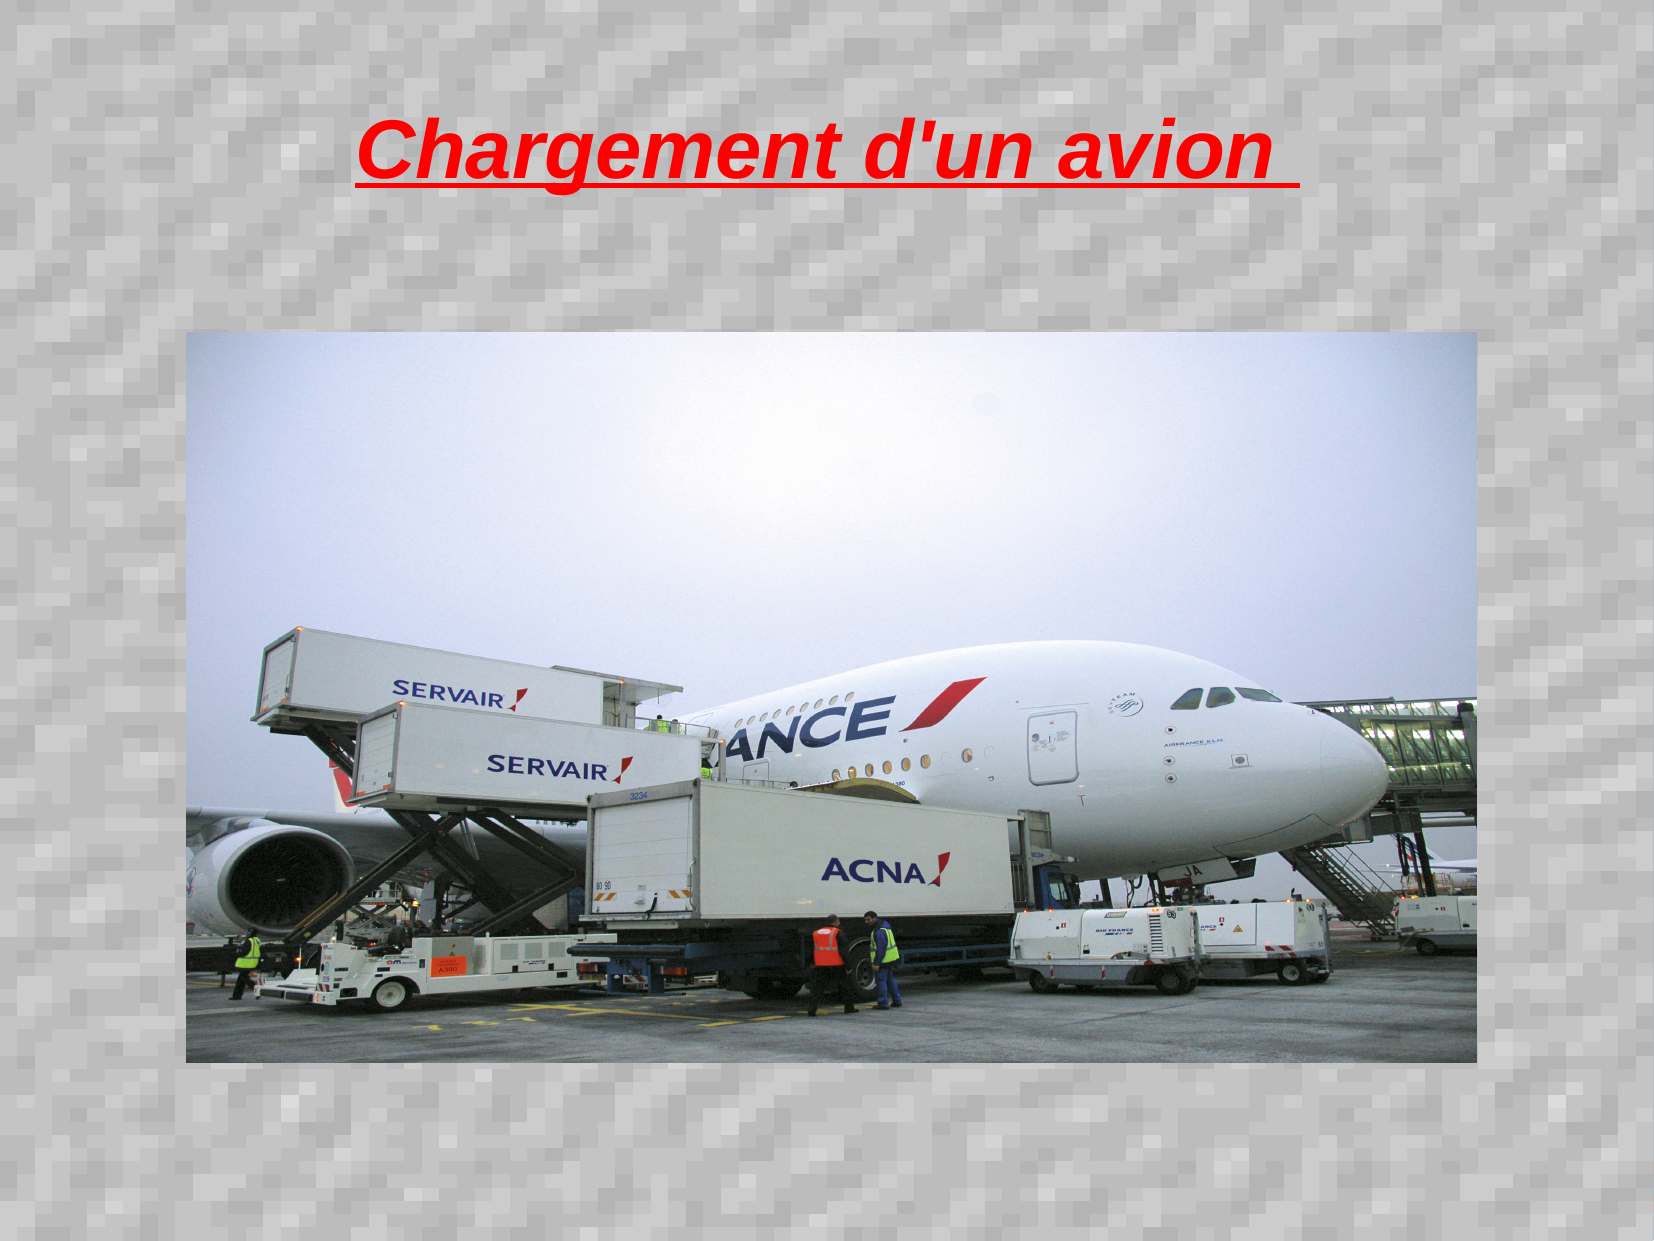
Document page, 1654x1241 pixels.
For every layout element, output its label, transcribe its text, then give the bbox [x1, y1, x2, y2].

title Chargement d'un avion [121, 46, 1534, 254]
picture [0, 0, 1654, 1241]
